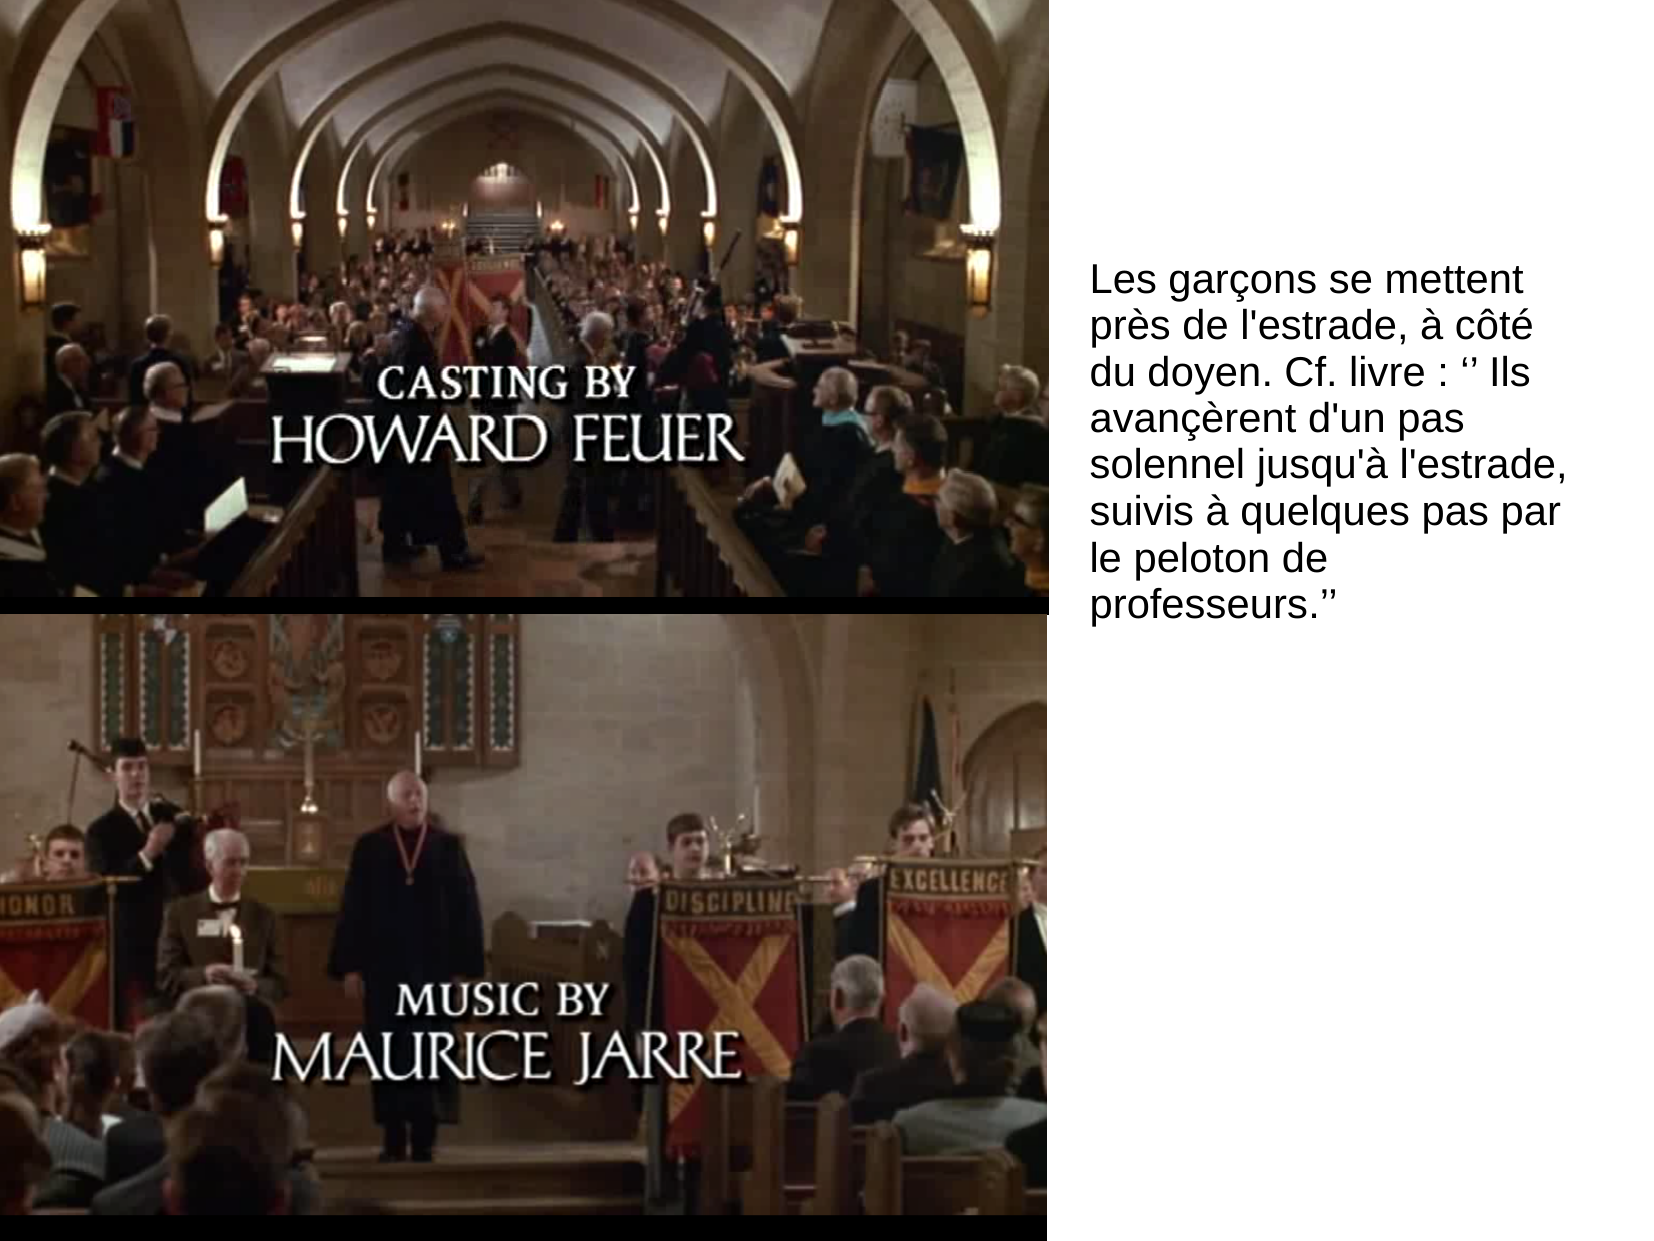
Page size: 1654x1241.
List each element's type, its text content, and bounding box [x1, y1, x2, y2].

picture [0, 0, 1049, 1241]
text_box Les garçons se mettent près de l'estrade, à côté du doyen. Cf. livre : ‘’ Ils avançèrent d'un pas solennel jusqu'à l'estrade, suivis à quelques pas par le peloton de professeurs.’’ [1074, 248, 1583, 651]
